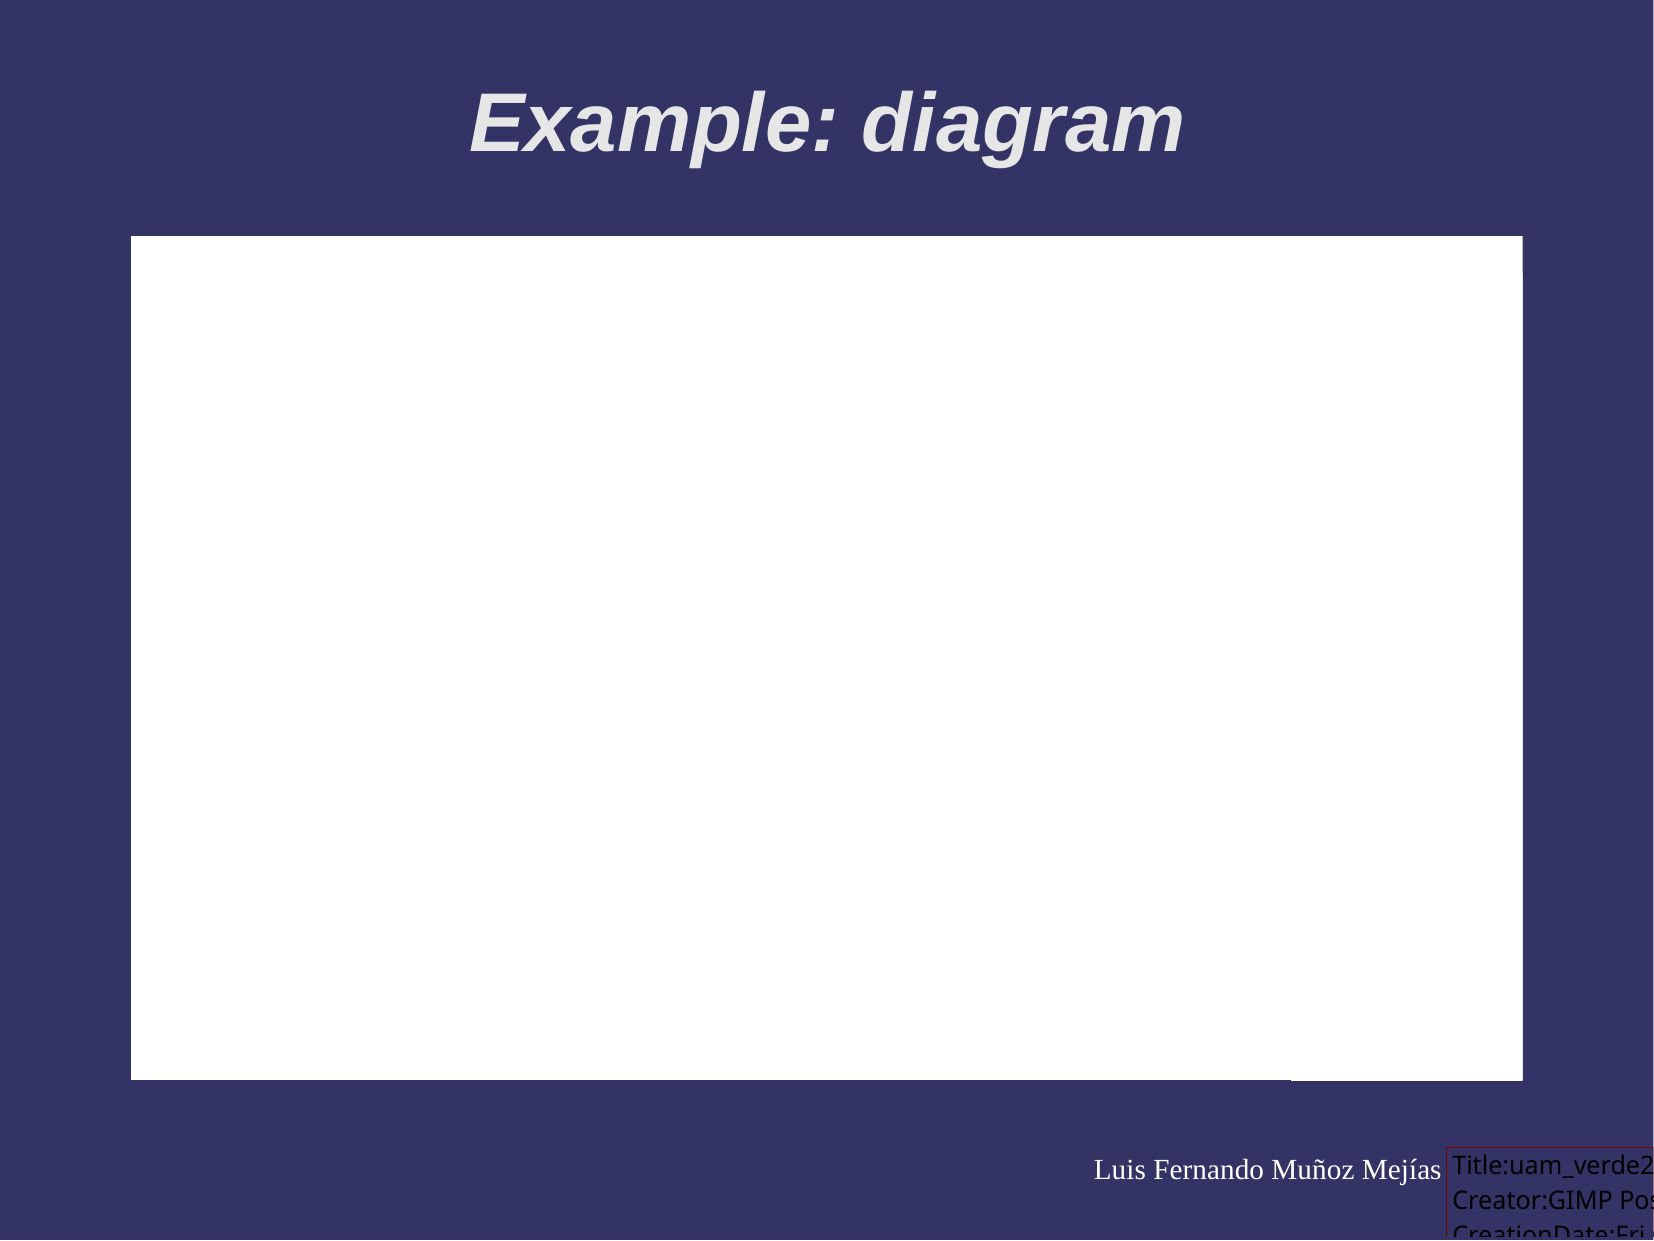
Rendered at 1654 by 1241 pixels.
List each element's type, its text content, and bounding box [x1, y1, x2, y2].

chart [130, 236, 1523, 1081]
title Example: diagram [121, 19, 1534, 227]
